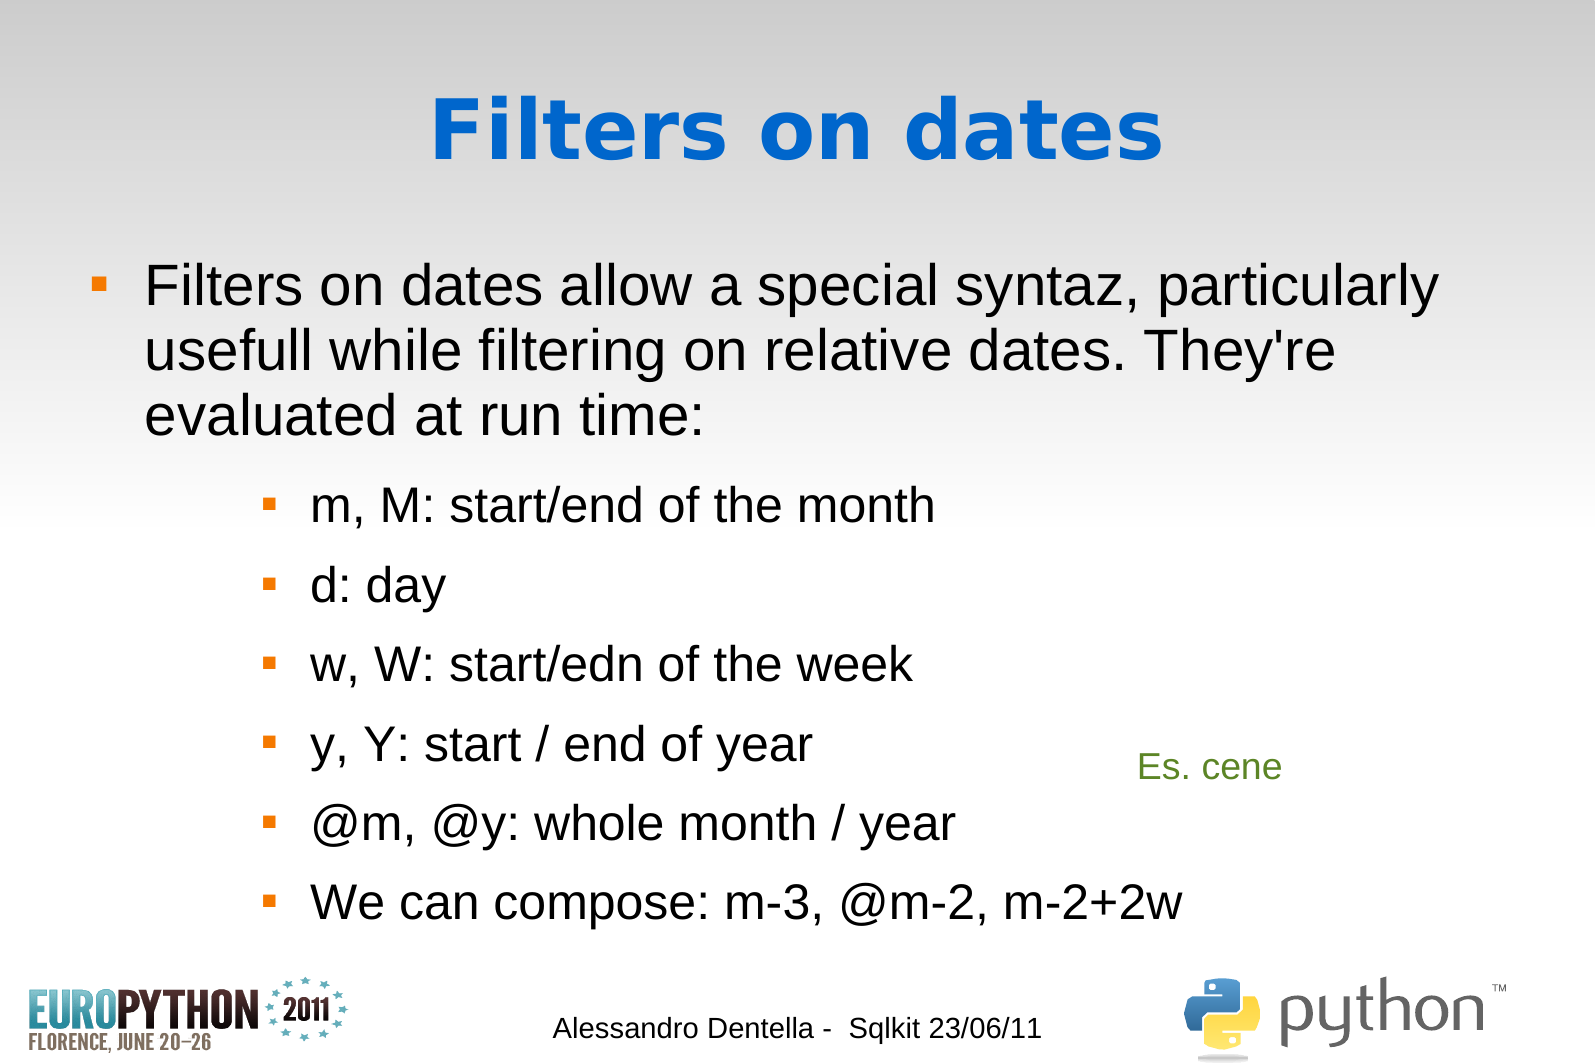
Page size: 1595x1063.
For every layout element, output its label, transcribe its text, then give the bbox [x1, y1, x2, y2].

title Filters on dates [79, 49, 1515, 213]
picture [29, 974, 355, 1058]
list Filters on dates allow a special syntaz, particularly usefull while filtering on relative dates. They're evaluated at run time: m, M: start/end of the month d: day w, W: start/edn of the week y, Y: start / end of year @m, @y: whole month / year We can compose: m-3, @m-2, m-2+2w [74, 253, 1510, 940]
text_box Es. cene [1122, 738, 1298, 796]
